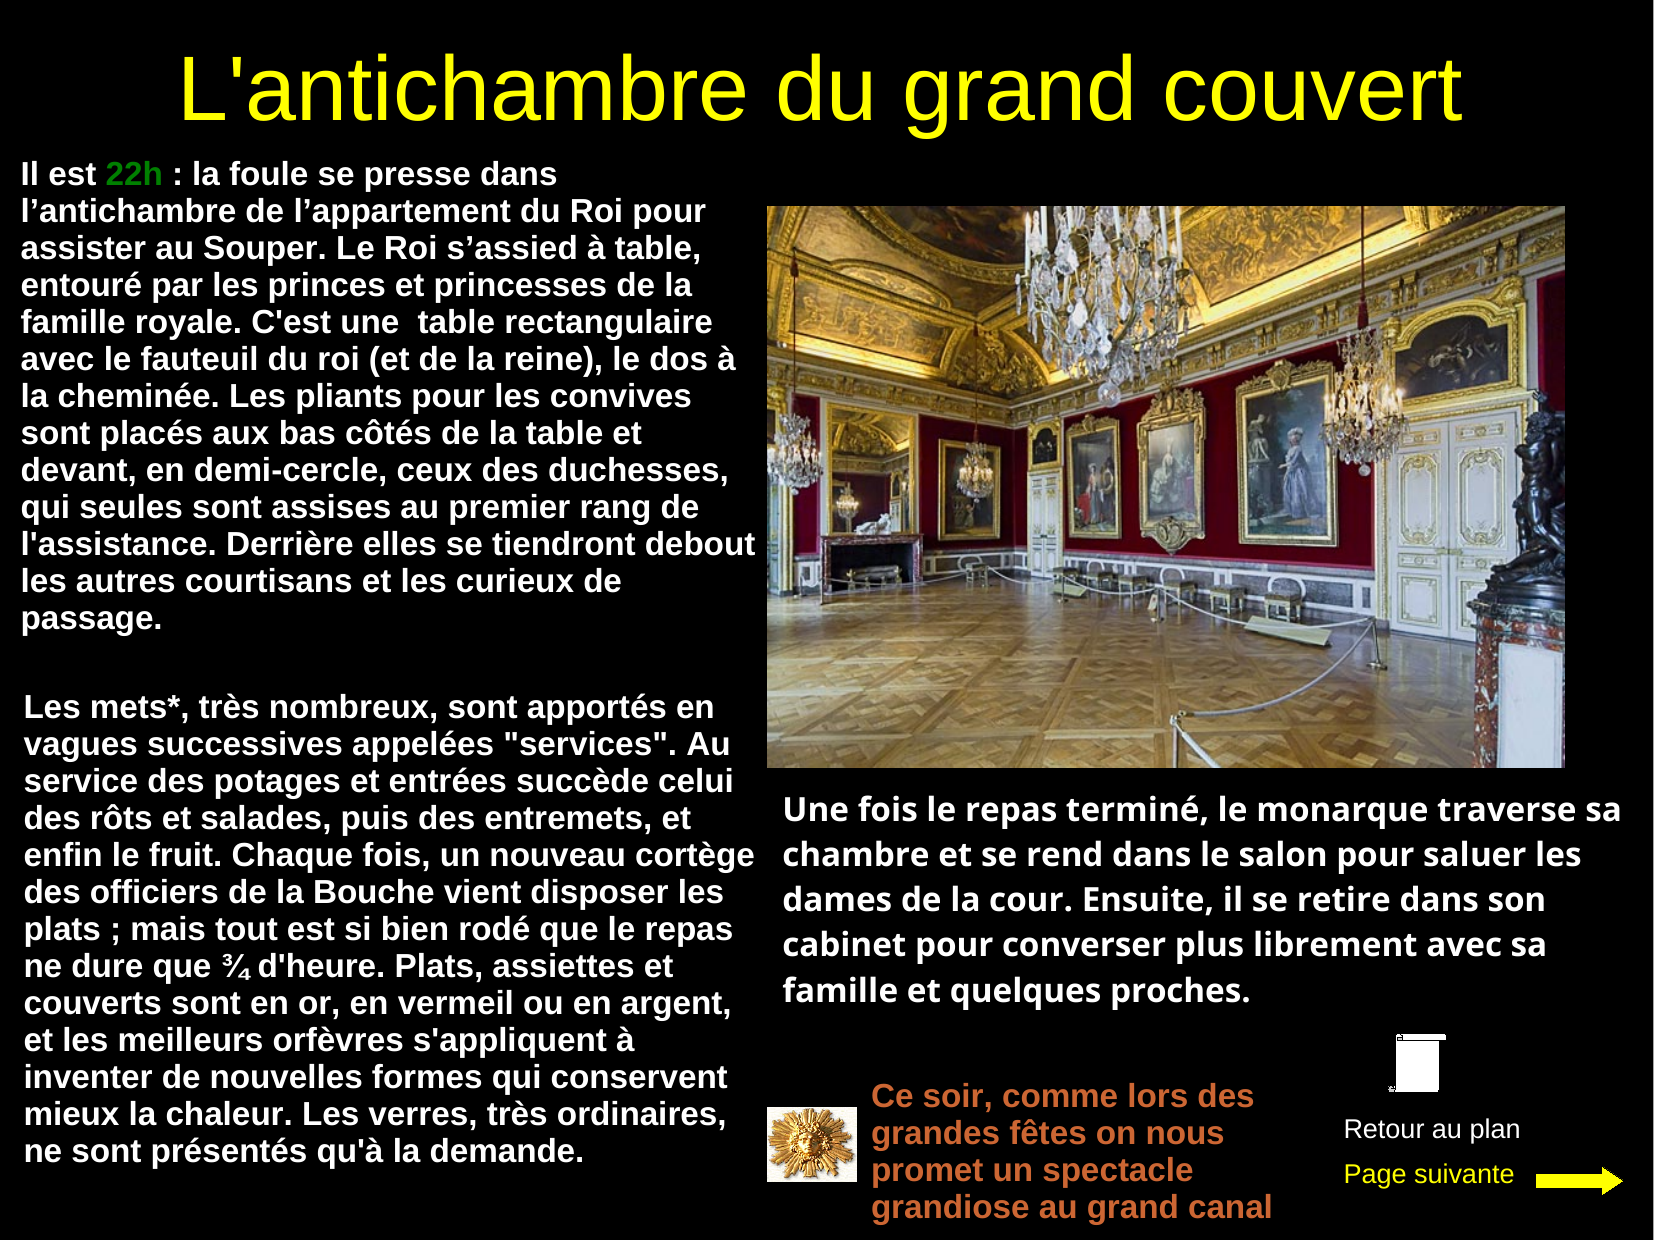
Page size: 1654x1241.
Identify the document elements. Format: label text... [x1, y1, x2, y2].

text_box Une fois le repas terminé, le monarque traverse sa chambre et se rend dans le salon pour saluer les dames de la cour. Ensuite, il se retire dans son cabinet pour converser plus librement avec sa famille et quelques proches. [777, 778, 1654, 1026]
picture [767, 206, 1565, 768]
title L'antichambre du grand couvert [76, 29, 1565, 148]
text_box Retour au plan [1329, 1106, 1625, 1152]
text_box Il est 22h : la foule se presse dans l’antichambre de l’appartement du Roi pour assister au Souper. Le Roi s’assied à table, entouré par les princes et princesses de la famille royale. C'est une table rectangulaire avec le fauteuil du roi (et de la reine), le dos à la cheminée. Les pliants pour les convives sont placés aux bas côtés de la table et devant, en demi-cercle, ceux des duchesses, qui seules sont assises au premier rang de l'assistance. Derrière elles se tiendront debout les autres courtisans et les curieux de passage. [5, 147, 774, 768]
text_box Ce soir, comme lors des grandes fêtes on nous promet un spectacle grandiose au grand canal [856, 1069, 1329, 1238]
text_box [1387, 1033, 1447, 1093]
text_box Page suivante [1328, 1151, 1536, 1197]
text_box [1536, 1165, 1625, 1196]
text_box Les mets*, très nombreux, sont apportés en vagues successives appelées "services". Au service des potages et entrées succède celui des rôts et salades, puis des entremets, et enfin le fruit. Chaque fois, un nouveau cortège des officiers de la Bouche vient disposer les plats ; mais tout est si bien rodé que le repas ne dure que ¾ d'heure. Plats, assiettes et couverts sont en or, en vermeil ou en argent, et les meilleurs orfèvres s'appliquent à inventer de nouvelles formes qui conservent mieux la chaleur. Les verres, très ordinaires, ne sont présentés qu'à la demande. [8, 680, 777, 1211]
picture [777, 1107, 857, 1182]
